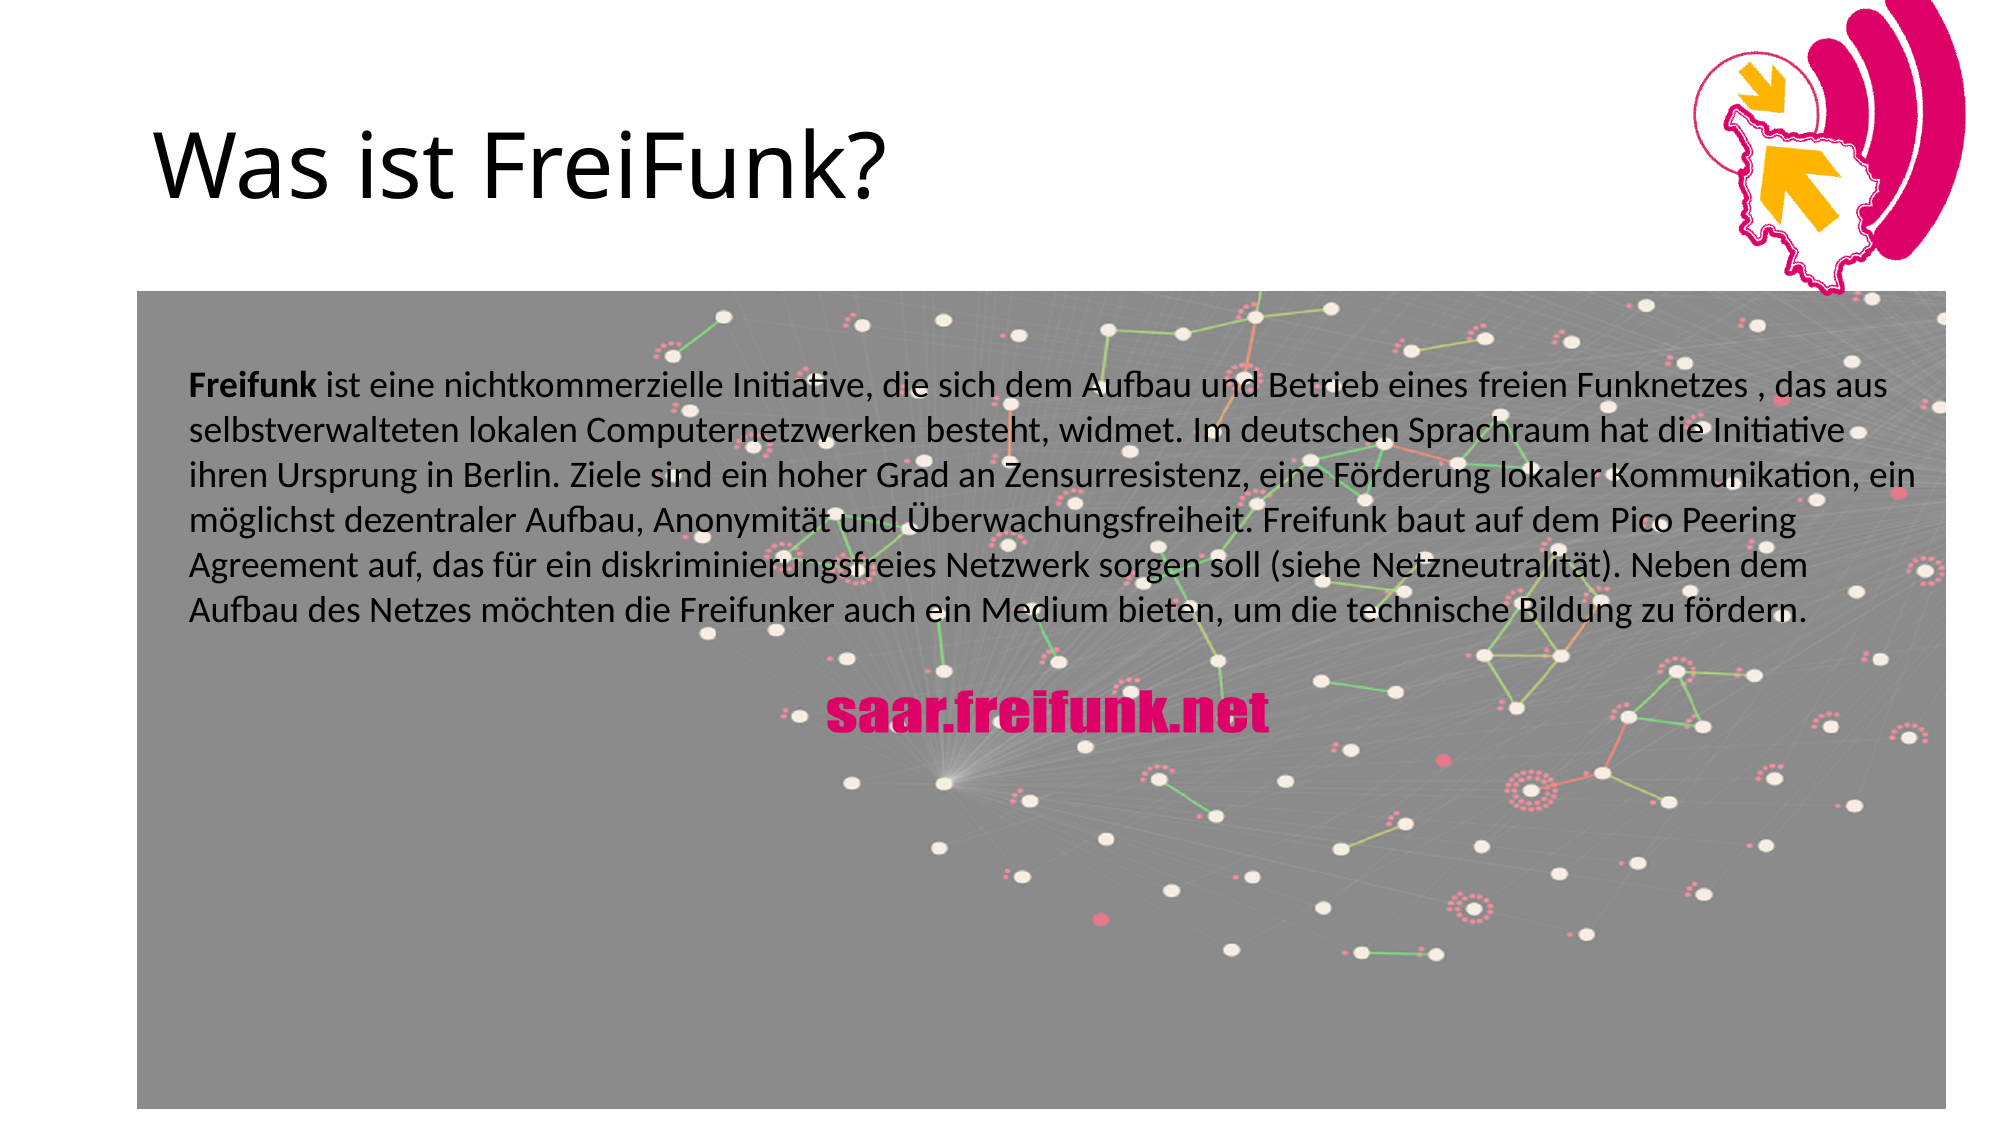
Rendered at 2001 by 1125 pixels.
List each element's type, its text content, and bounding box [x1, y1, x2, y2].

title Was ist FreiFunk? [137, 59, 1704, 278]
text_box Freifunk ist eine nichtkommerzielle Initiative, die sich dem Aufbau und Betrieb eines freien Funknetzes , das aus selbstverwalteten lokalen Computernetzwerken besteht, widmet. Im deutschen Sprachraum hat die Initiative ihren Ursprung in Berlin. Ziele sind ein hoher Grad an Zensurresistenz, eine Förderung lokaler Kommunikation, ein möglichst dezentraler Aufbau, Anonymität und Überwachungsfreiheit. Freifunk baut auf dem Pico Peering Agreement auf, das für ein diskriminierungsfreies Netzwerk sorgen soll (siehe Netzneutralität). Neben dem Aufbau des Netzes möchten die Freifunker auch ein Medium bieten, um die technische Bildung zu fördern. [173, 352, 1941, 641]
picture [137, 0, 2000, 1109]
